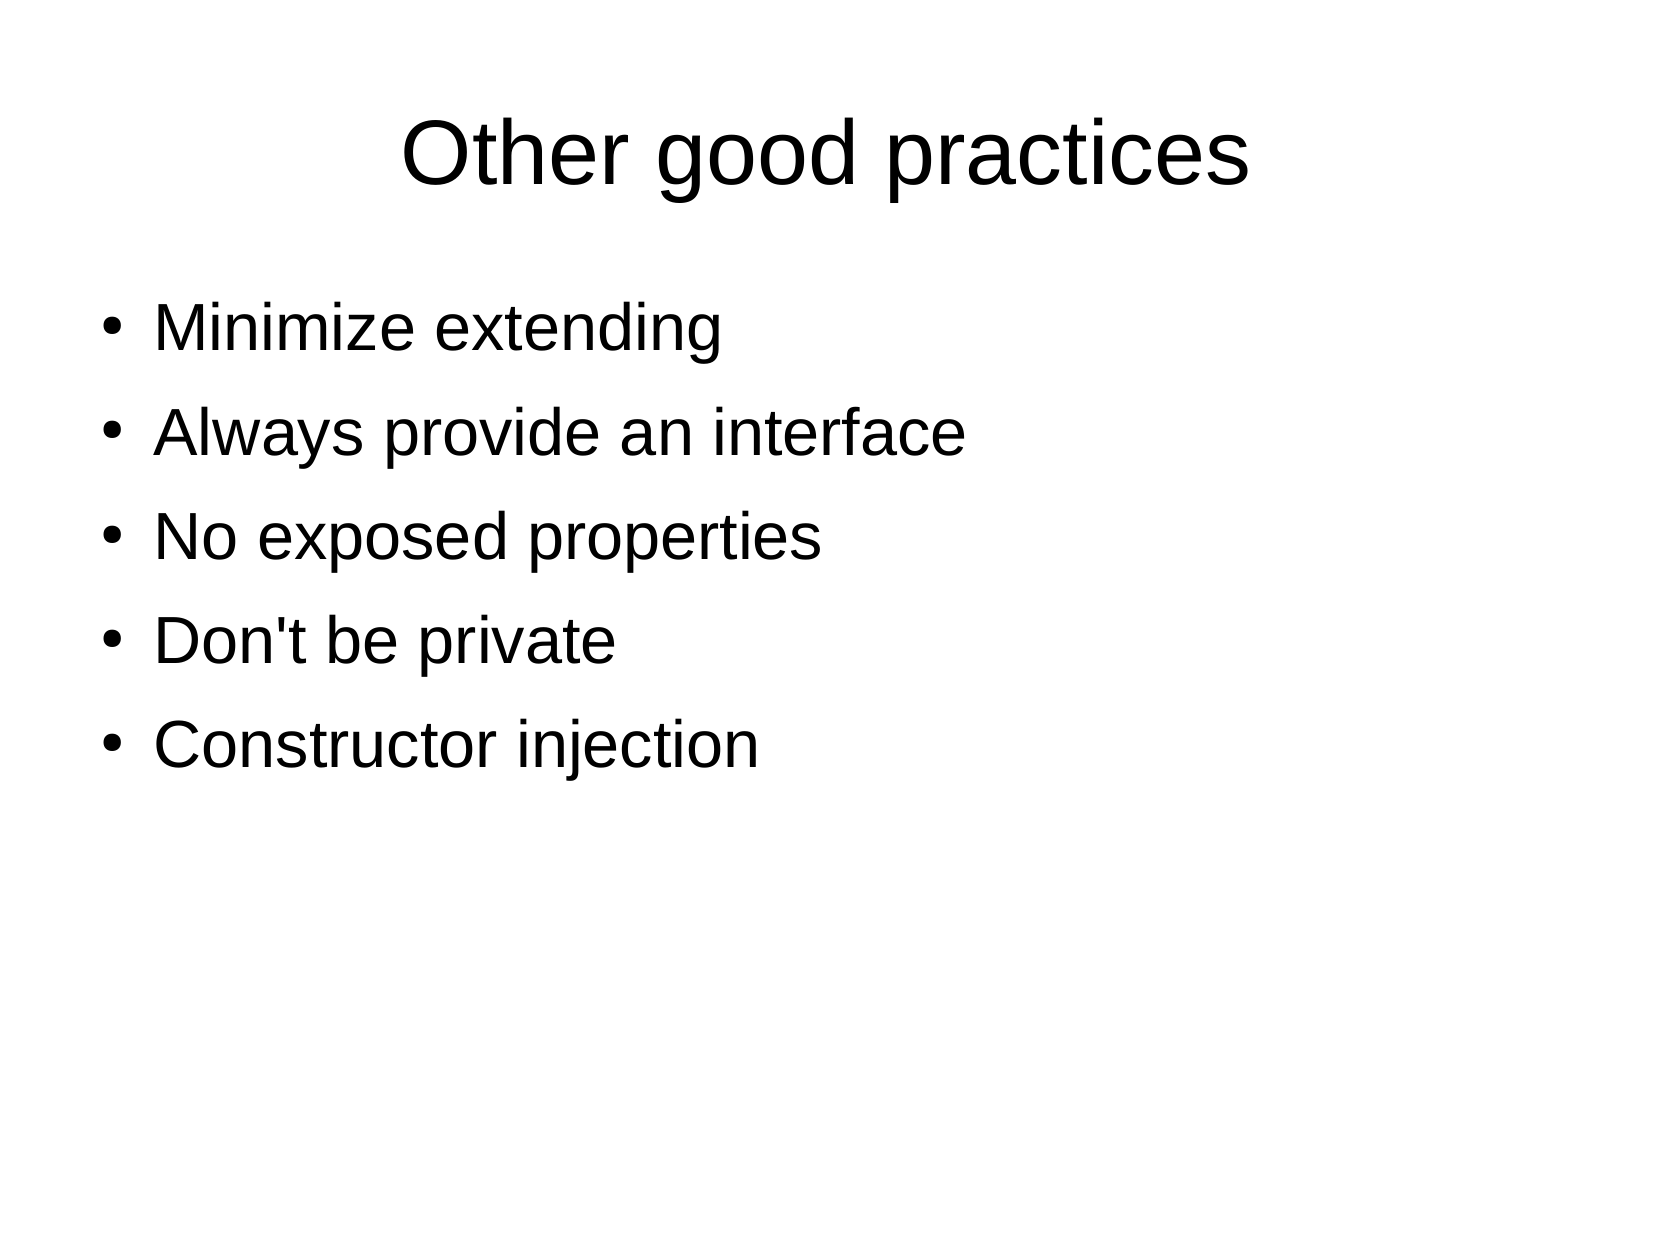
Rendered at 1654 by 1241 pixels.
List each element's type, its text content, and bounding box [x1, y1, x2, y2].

list Minimize extending Always provide an interface No exposed properties Don't be private Constructor injection [82, 290, 1571, 1109]
title Other good practices [82, 49, 1571, 257]
